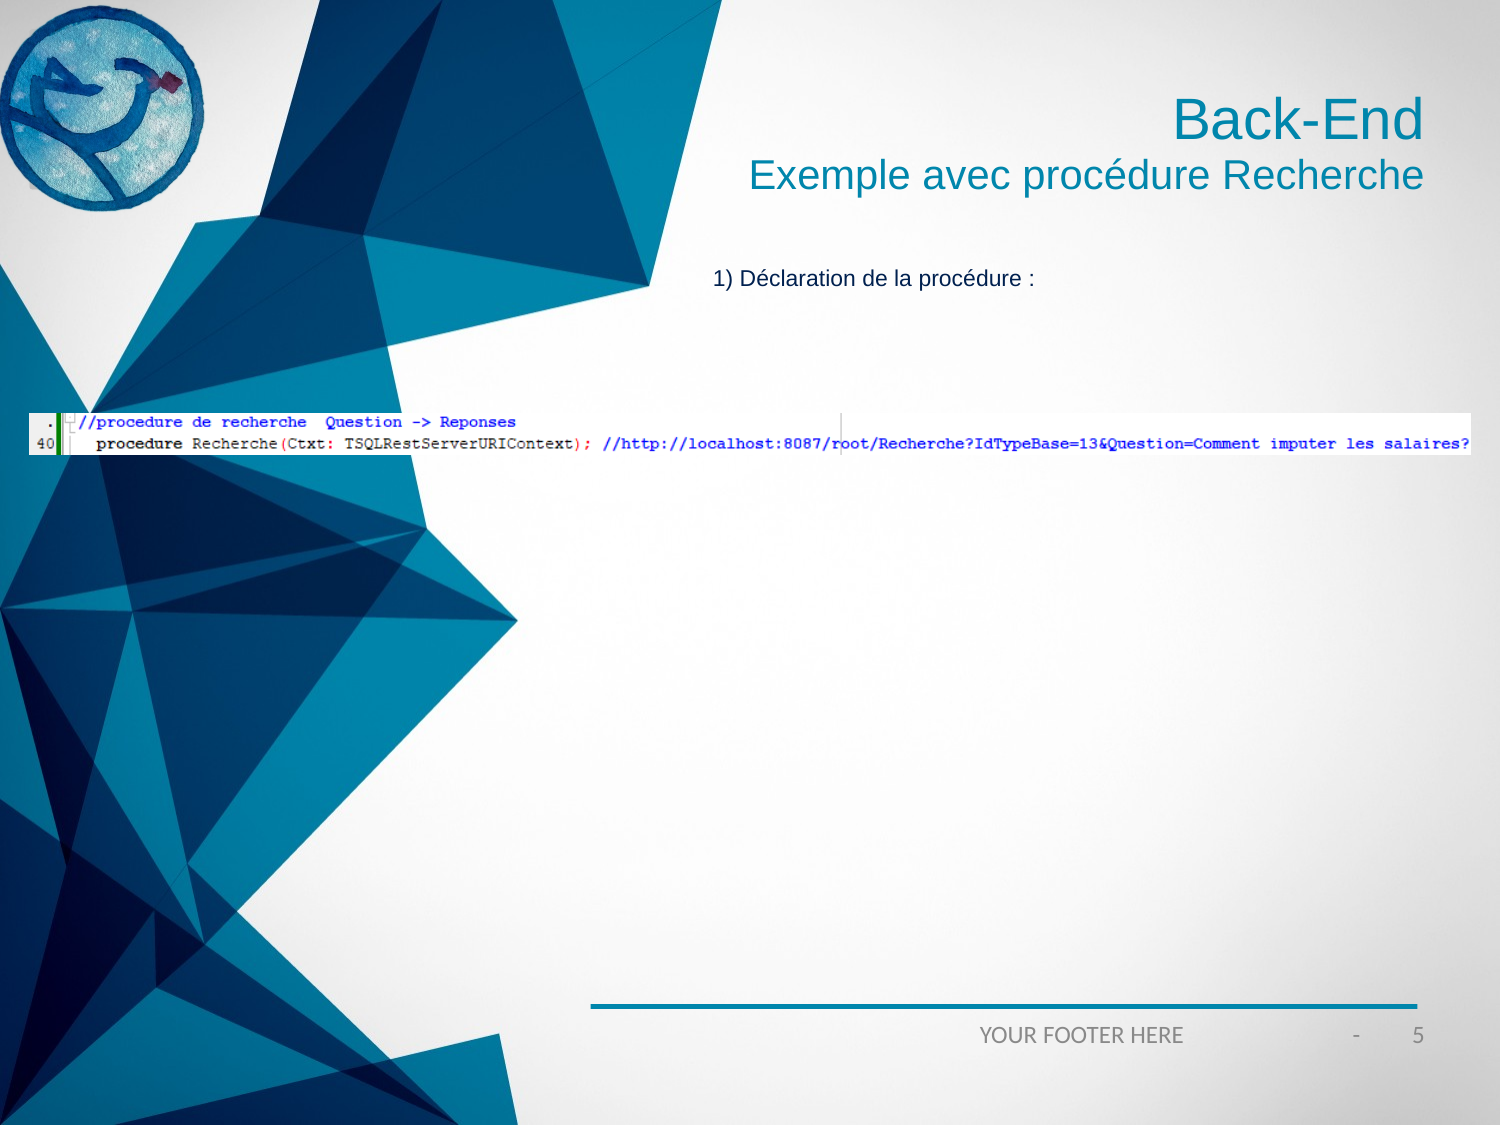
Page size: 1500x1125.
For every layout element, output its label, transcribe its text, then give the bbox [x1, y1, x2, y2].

picture [0, 0, 1500, 1125]
title Back-End Exemple avec procédure Recherche [708, 48, 1425, 237]
list 1) Déclaration de la procédure : [641, 265, 1477, 947]
